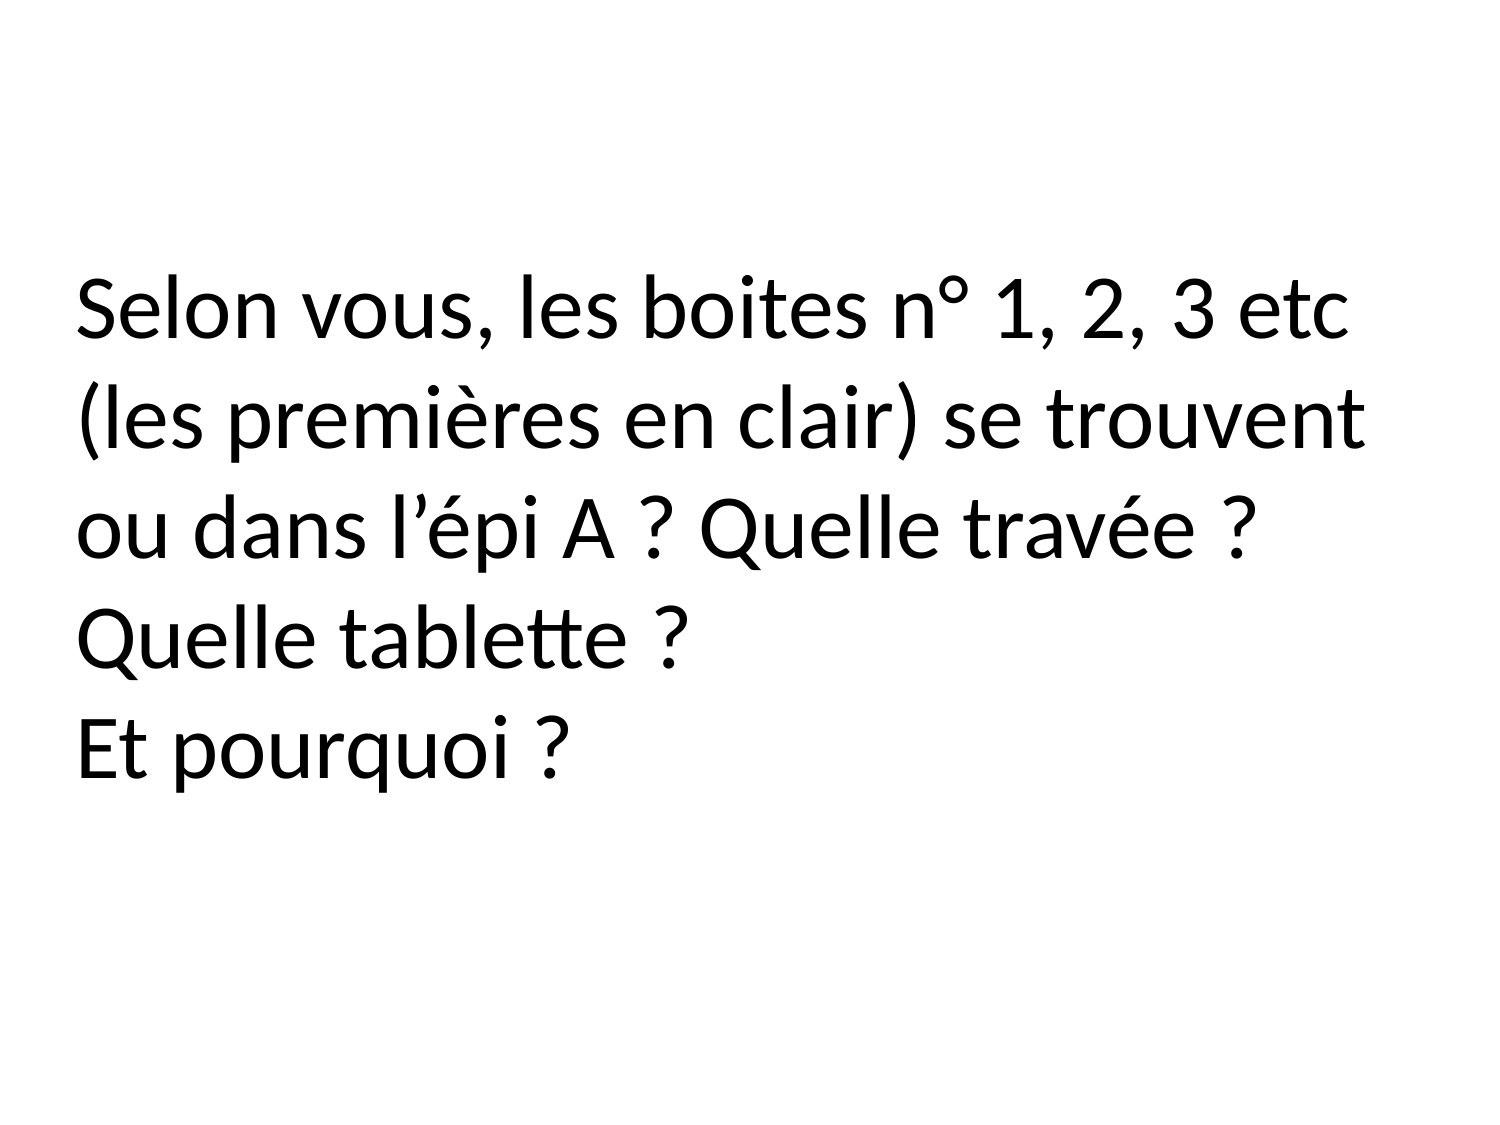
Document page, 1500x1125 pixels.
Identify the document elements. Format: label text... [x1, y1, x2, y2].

title Selon vous, les boites n° 1, 2, 3 etc (les premières en clair) se trouvent ou dans l’épi A ? Quelle travée ? Quelle tablette ? Et pourquoi ? [75, 45, 1425, 1000]
